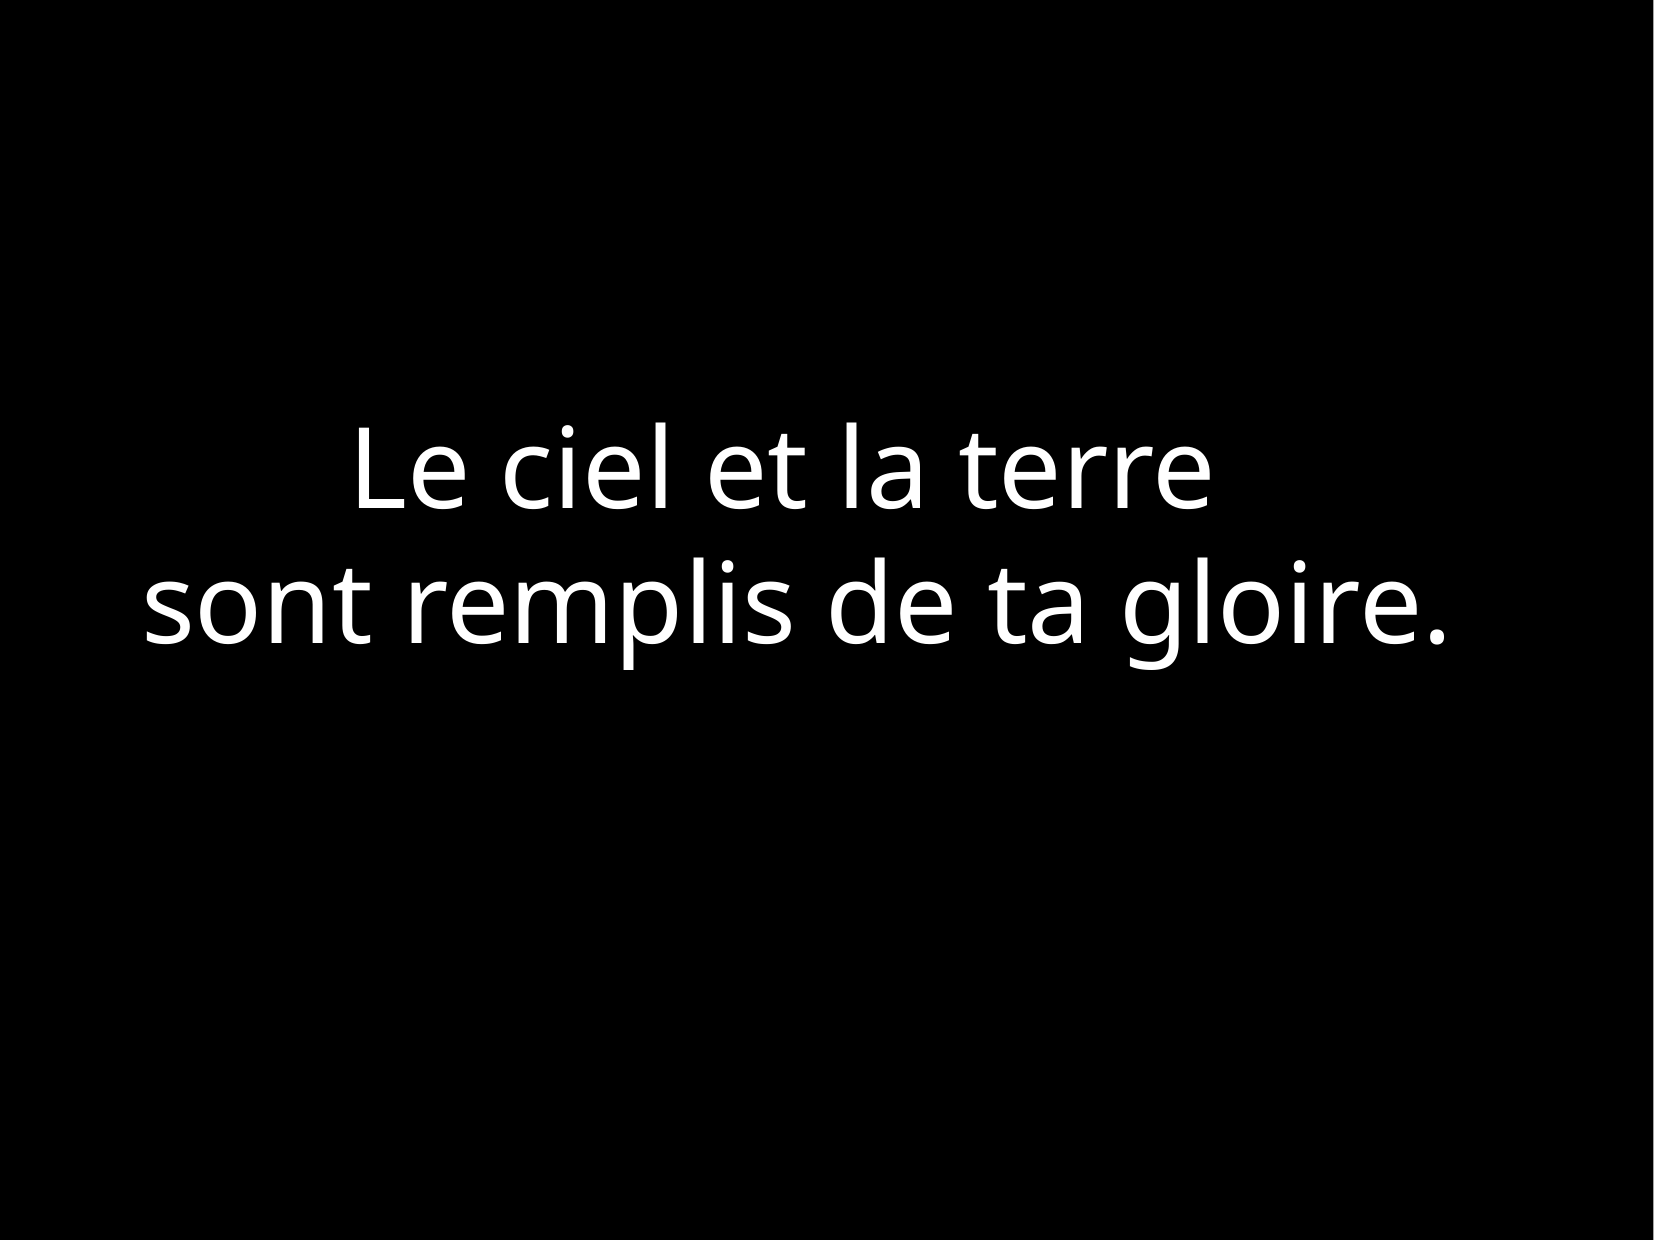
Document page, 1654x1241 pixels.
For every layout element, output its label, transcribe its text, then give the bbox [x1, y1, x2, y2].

text_box Le ciel et la terre sont remplis de ta gloire. [88, 88, 1507, 975]
